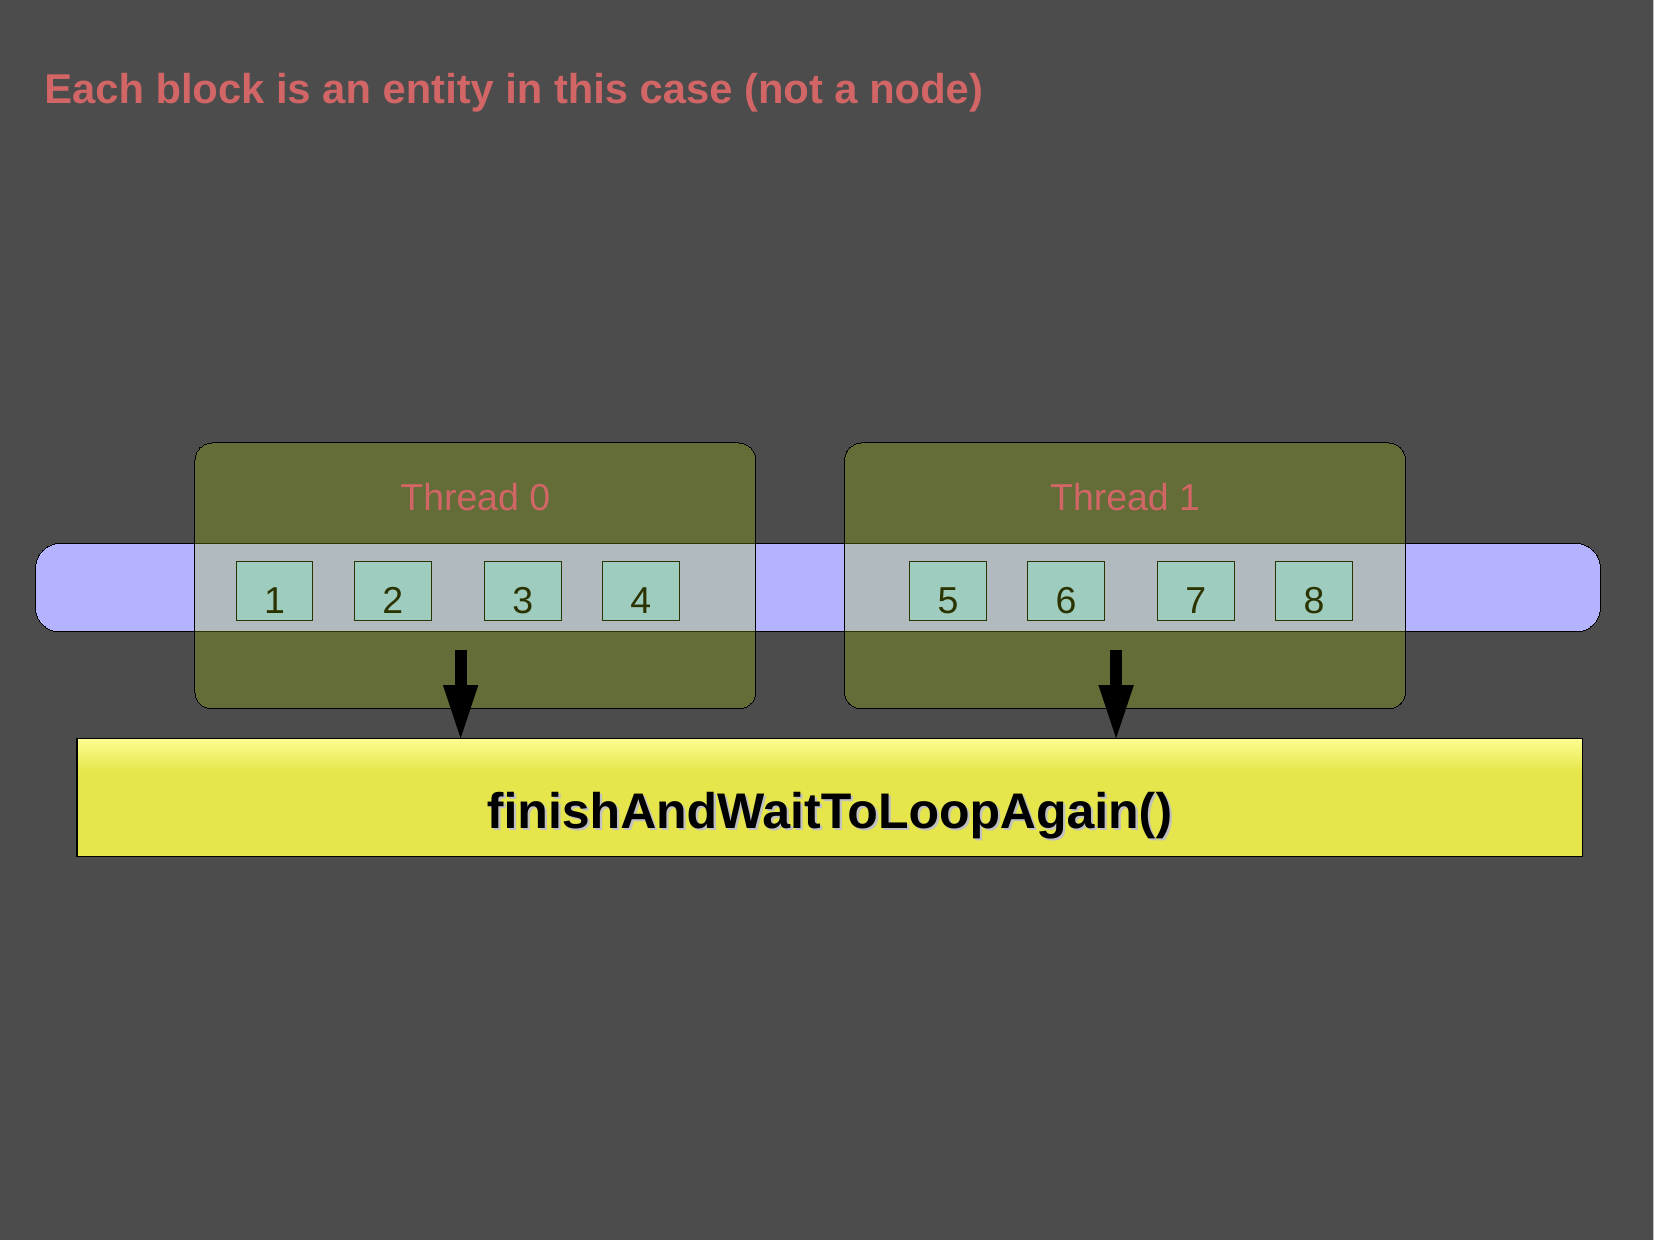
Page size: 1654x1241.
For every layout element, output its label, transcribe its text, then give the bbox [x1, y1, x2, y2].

text_box [1406, 543, 1601, 632]
text_box [35, 543, 194, 632]
text_box Thread 0 [194, 442, 756, 709]
text_box Each block is an entity in this case (not a node) [29, 35, 1595, 98]
text_box [756, 543, 844, 632]
text_box finishAndWaitToLoopAgain() [76, 738, 1583, 857]
text_box Thread 1 [844, 442, 1406, 709]
